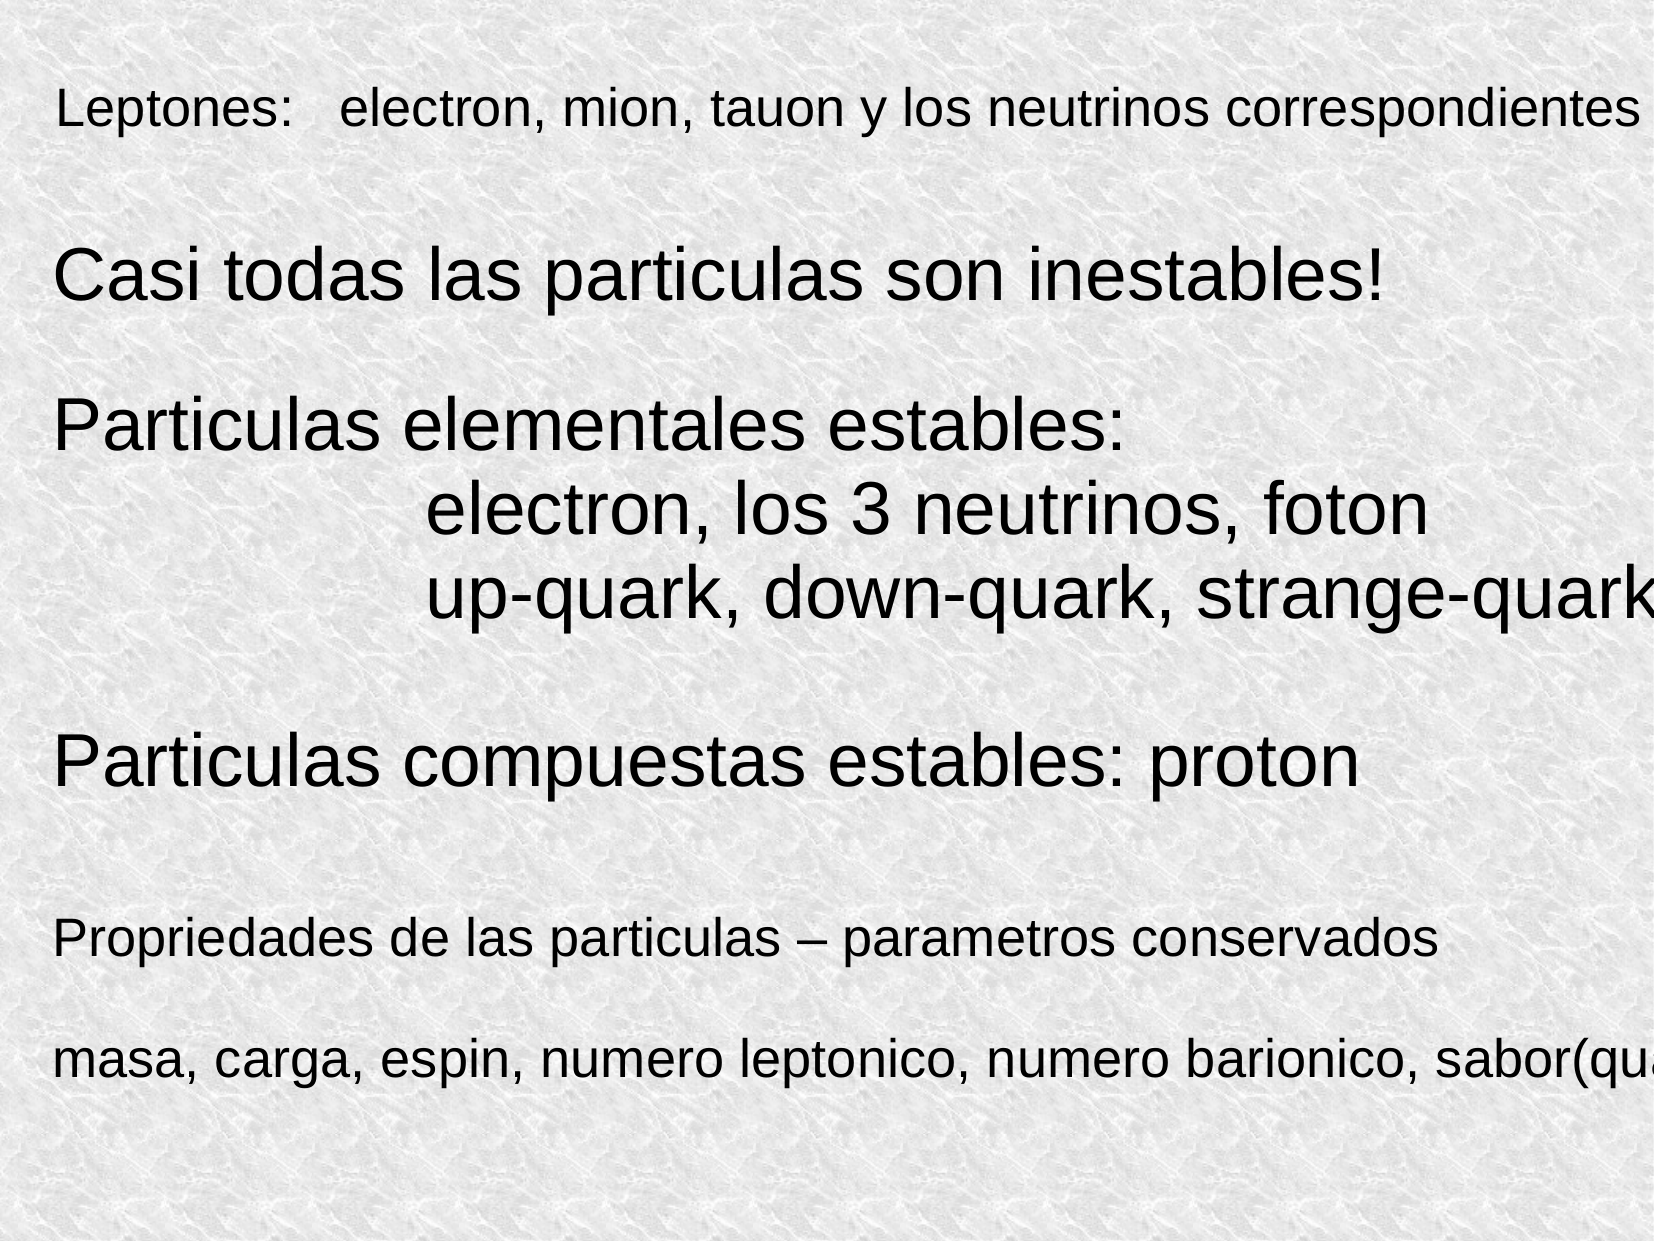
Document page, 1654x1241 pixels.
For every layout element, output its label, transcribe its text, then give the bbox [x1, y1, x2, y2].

text_box Leptones: electron, mion, tauon y los neutrinos correspondientes [40, 69, 1501, 151]
text_box Casi todas las particulas son inestables! [37, 225, 1252, 331]
picture [1643, 584, 1654, 610]
text_box Propriedades de las particulas – parametros conservados masa, carga, espin, numero leptonico, numero barionico, sabor(quarks) [37, 900, 1623, 1112]
picture [0, 0, 1654, 1241]
text_box Particulas elementales estables: electron, los 3 neutrinos, foton up-quark, down-quark, strange-quark(?) Particulas compuestas estables: proton [37, 375, 1609, 844]
